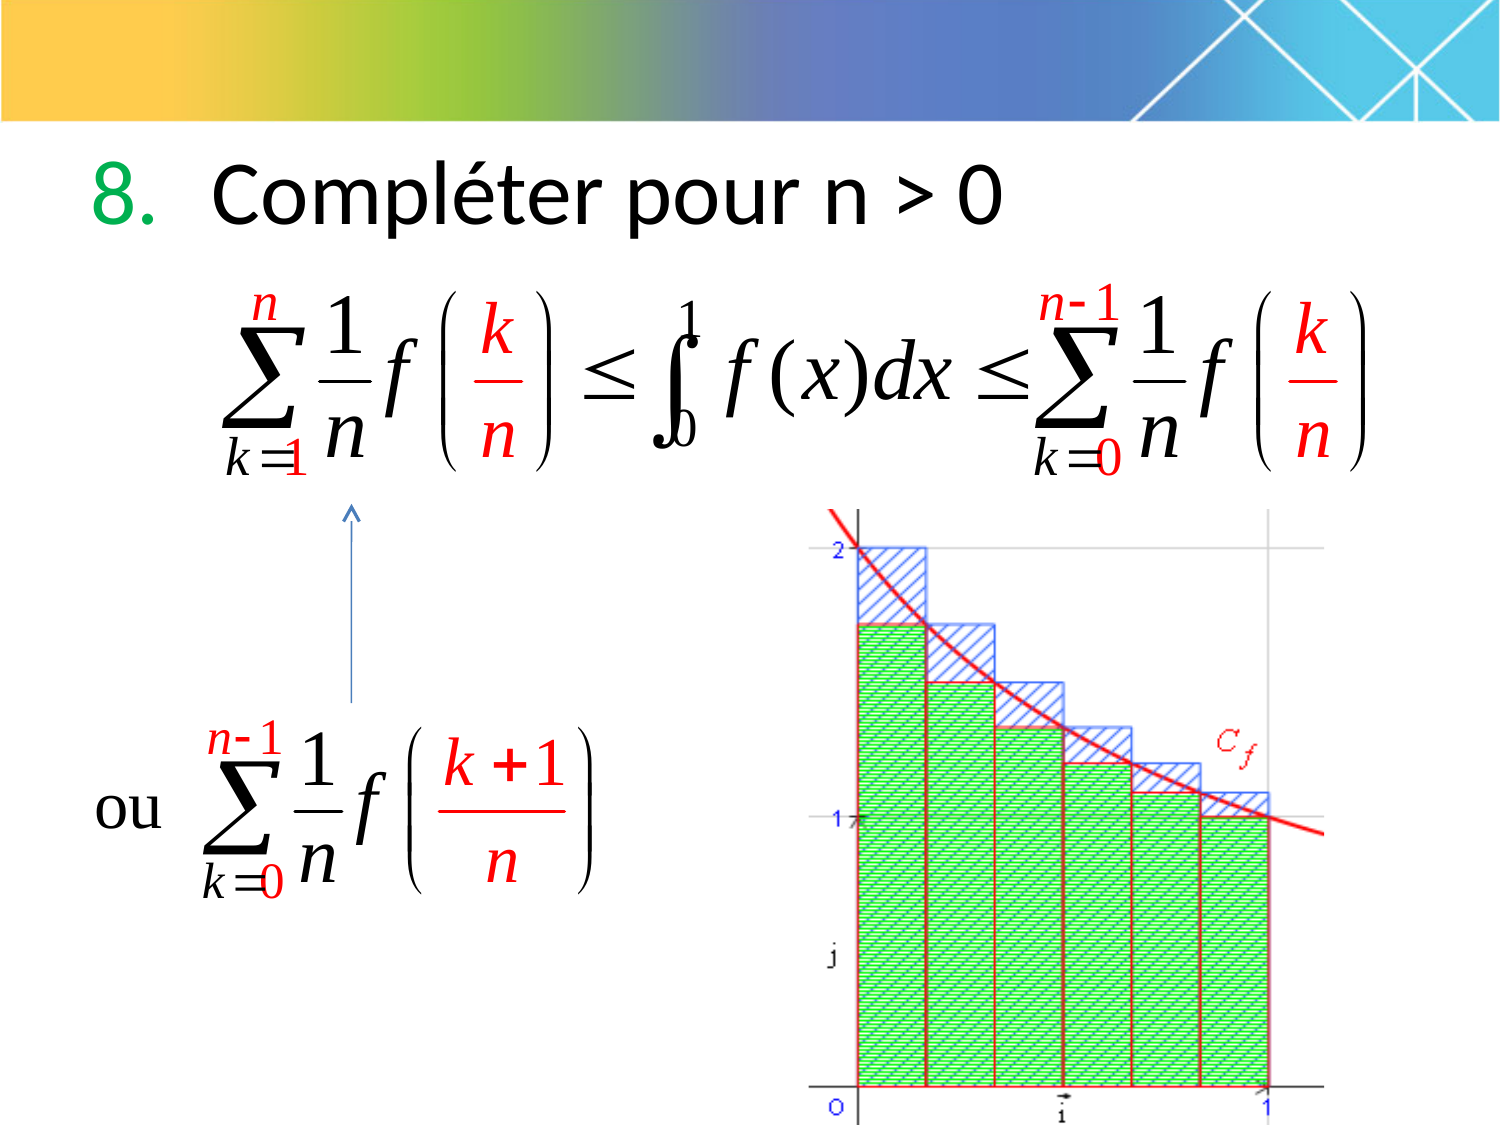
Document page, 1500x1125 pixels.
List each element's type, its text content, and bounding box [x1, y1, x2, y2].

title Compléter pour n > 0 [75, 117, 1500, 258]
picture [808, 509, 1325, 1125]
picture [0, 0, 1500, 123]
chart [210, 264, 1386, 493]
chart [85, 703, 633, 915]
